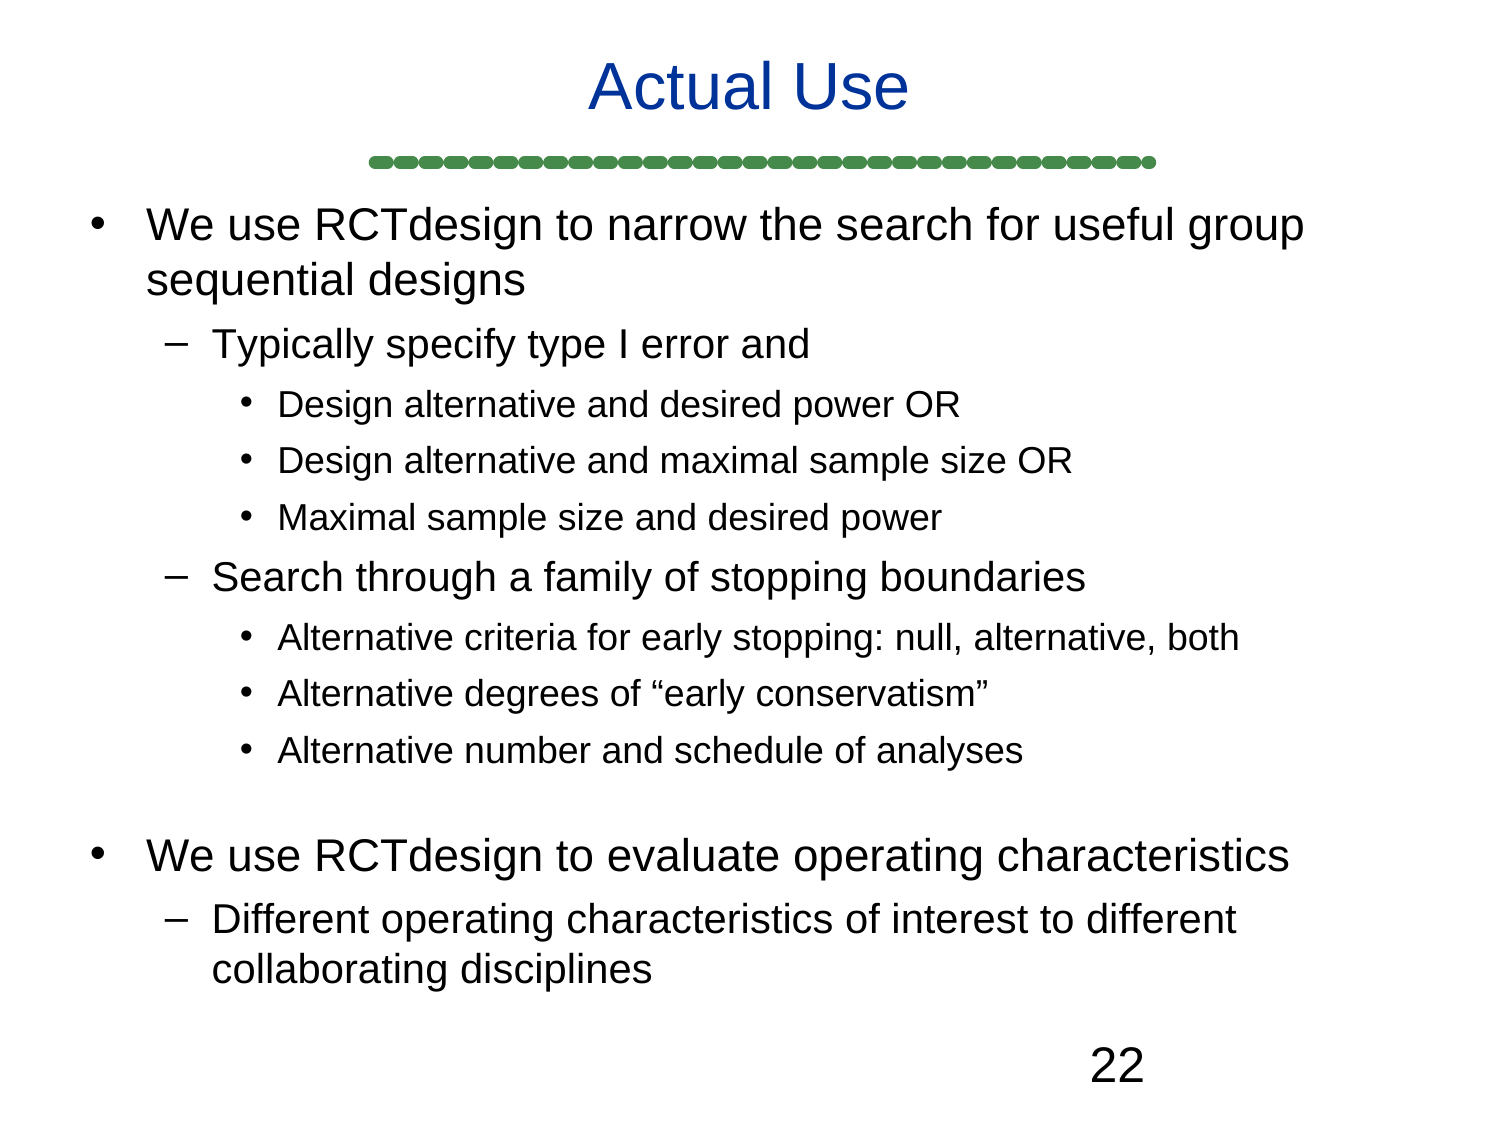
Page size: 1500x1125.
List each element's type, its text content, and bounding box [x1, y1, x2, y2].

list We use RCTdesign to narrow the search for useful group sequential designs Typically specify type I error and Design alternative and desired power OR Design alternative and maximal sample size OR Maximal sample size and desired power Search through a family of stopping boundaries Alternative criteria for early stopping: null, alternative, both Alternative degrees of “early conservatism” Alternative number and schedule of analyses We use RCTdesign to evaluate operating characteristics Different operating characteristics of interest to different collaborating disciplines [75, 187, 1426, 1050]
title Actual Use [37, 24, 1463, 141]
